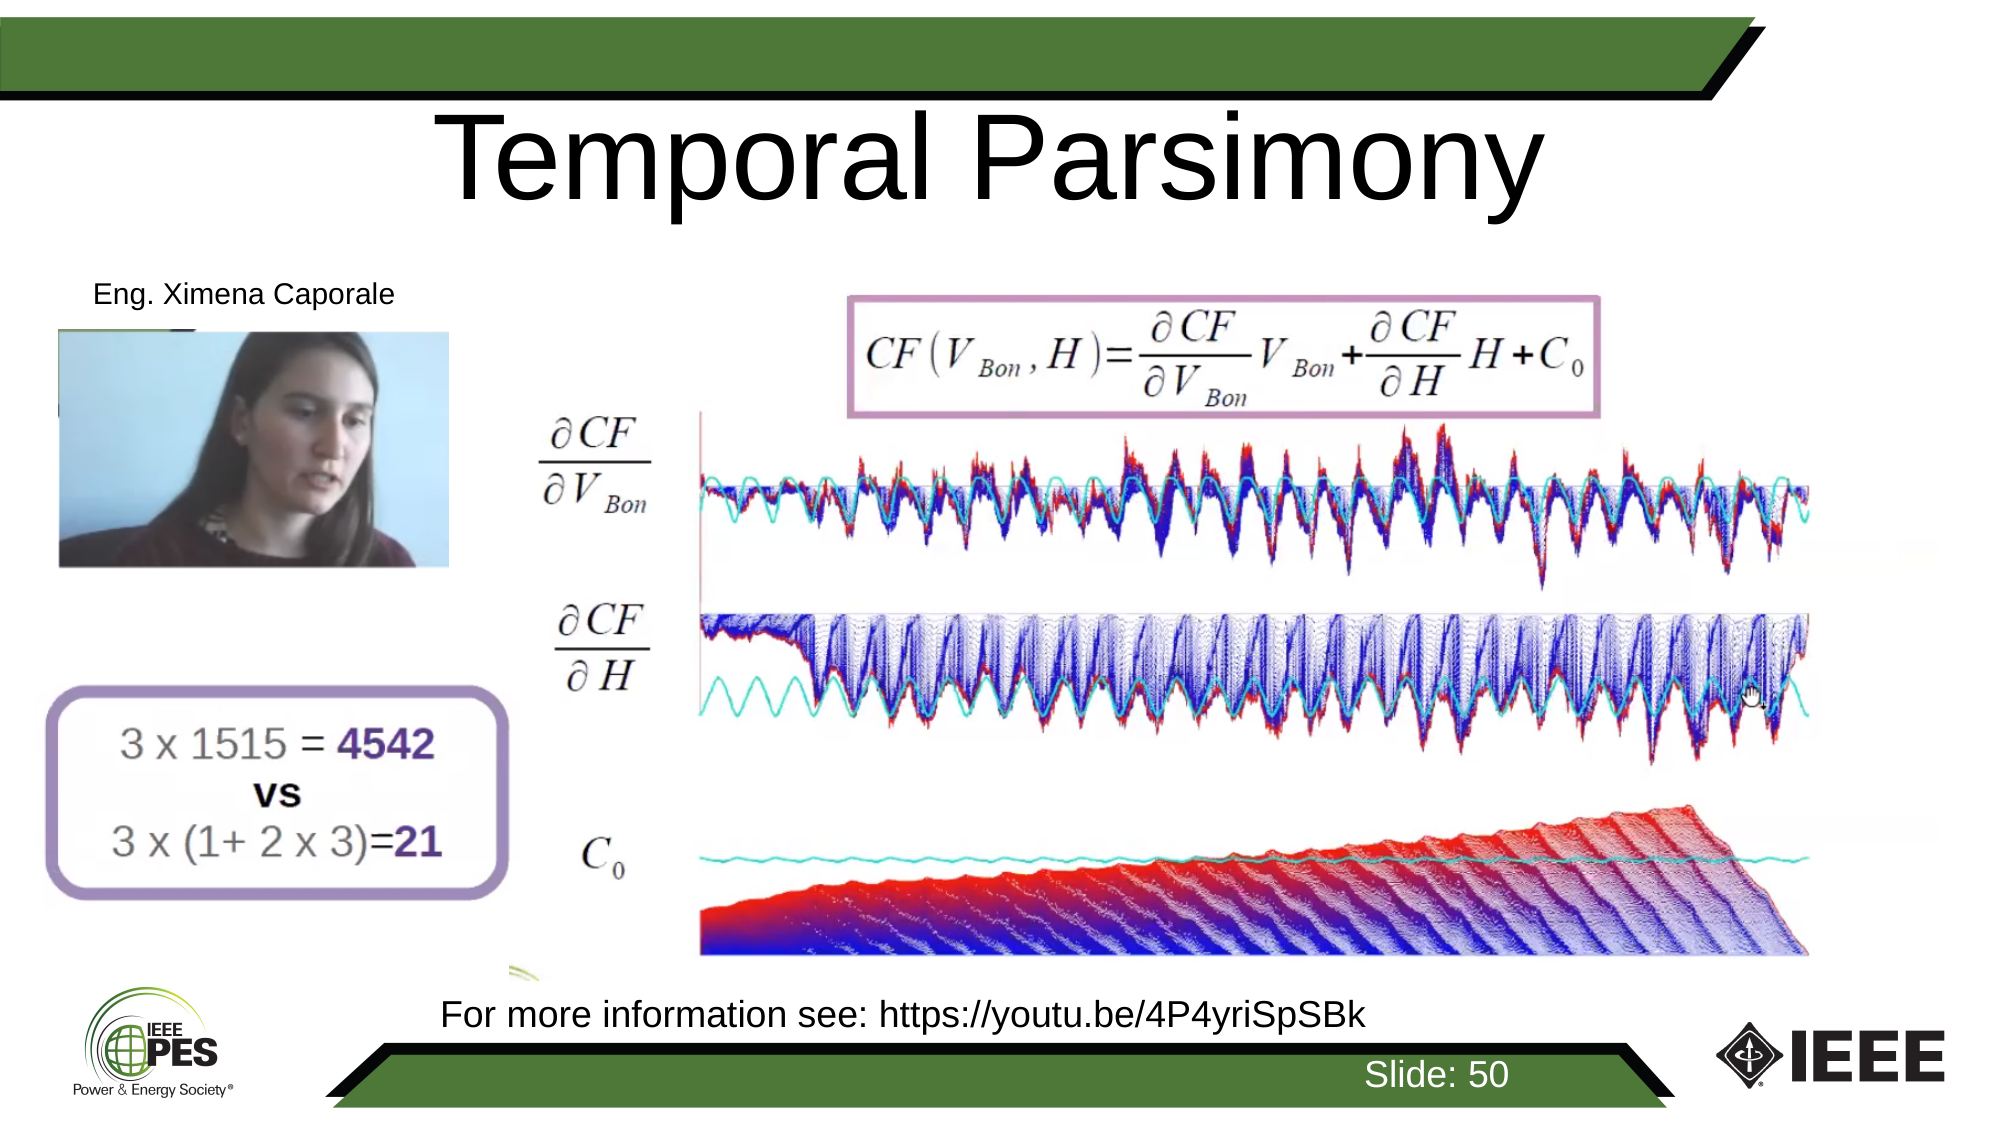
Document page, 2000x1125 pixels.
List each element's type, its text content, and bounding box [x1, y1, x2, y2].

picture [0, 0, 2000, 1125]
title Temporal Parsimony [89, 45, 1890, 270]
text_box For more information see: https://youtu.be/4P4yriSpSBk [425, 986, 1430, 1046]
list Eng. Ximena Caporale [29, 277, 414, 319]
